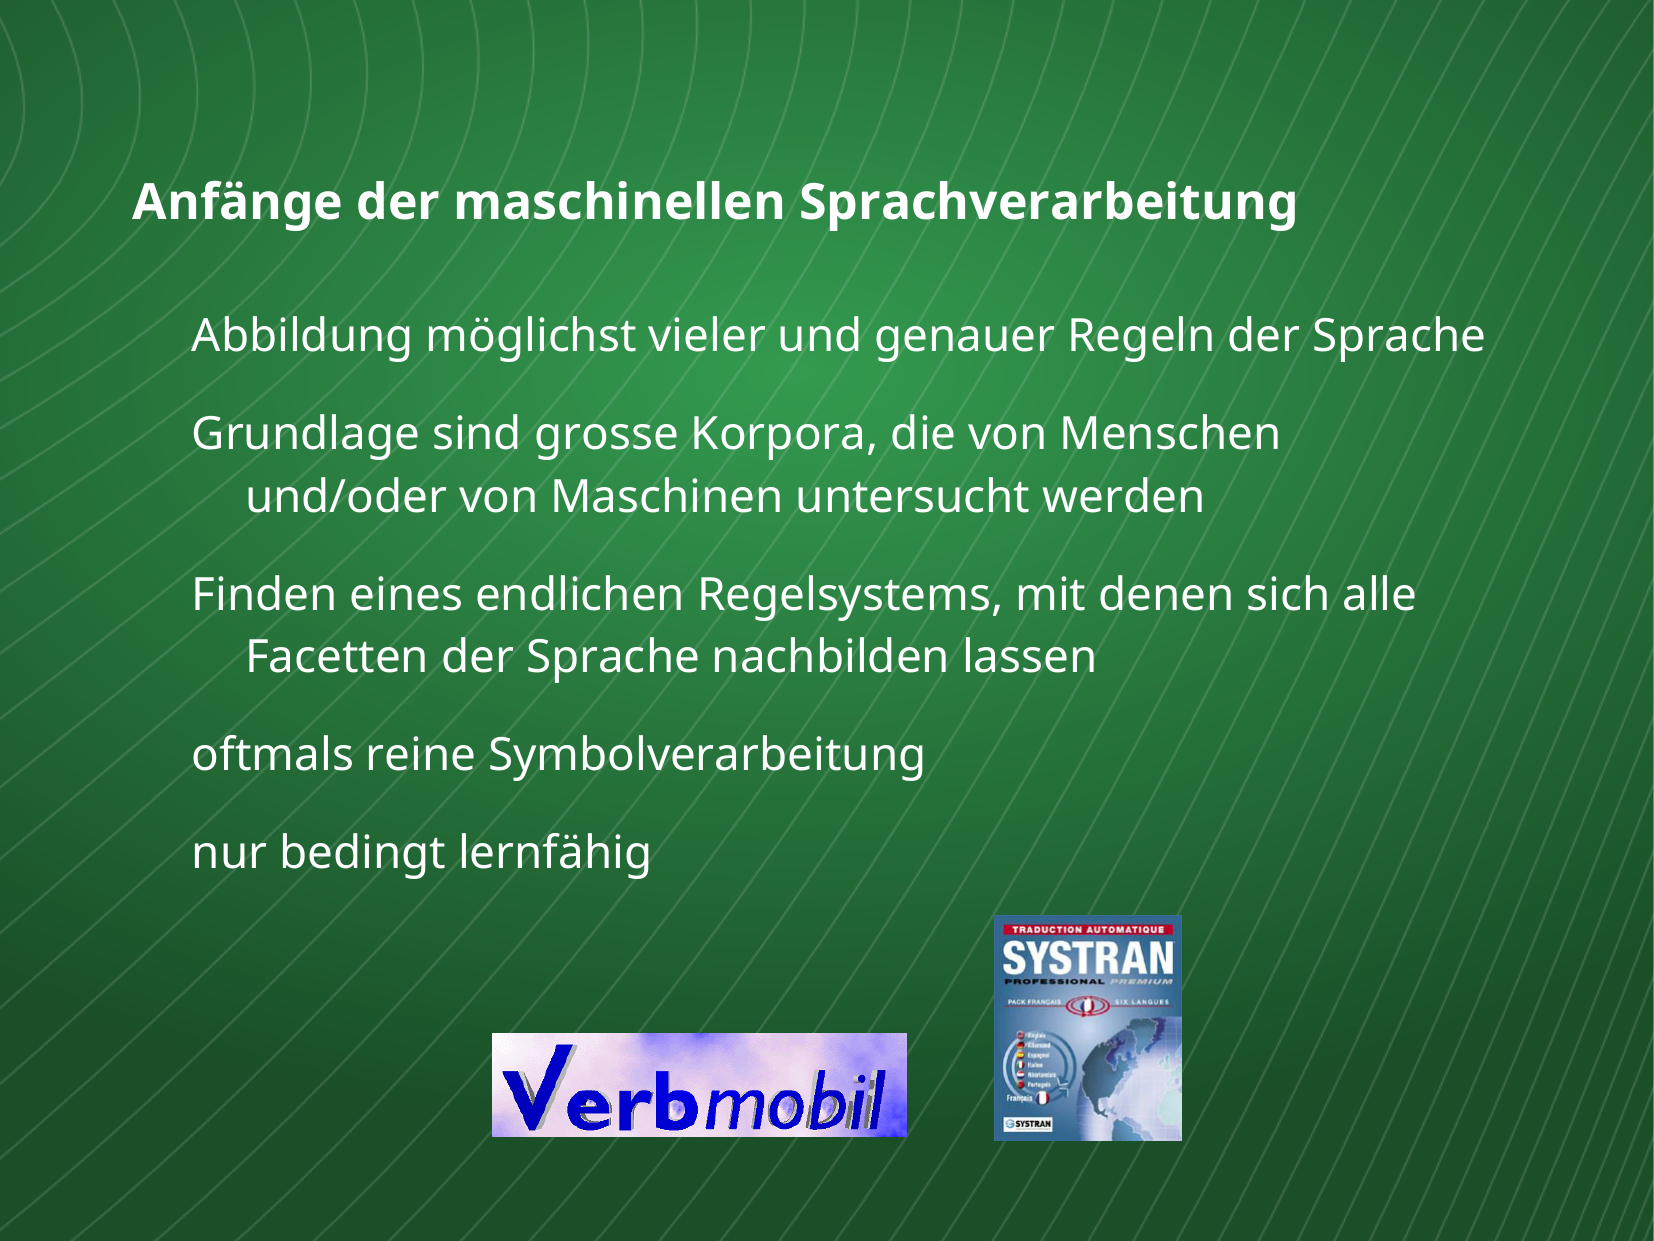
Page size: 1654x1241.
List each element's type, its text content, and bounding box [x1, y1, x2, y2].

picture [0, 0, 1654, 1241]
text_box Anfänge der maschinellen Sprachverarbeitung [118, 158, 1228, 237]
text_box Abbildung möglichst vieler und genauer Regeln der Sprache Grundlage sind grosse Korpora, die von Menschen und/oder von Maschinen untersucht werden Finden eines endlichen Regelsystems, mit denen sich alle Facetten der Sprache nachbilden lassen oftmals reine Symbolverarbeitung nur bedingt lernfähig [177, 295, 1506, 851]
